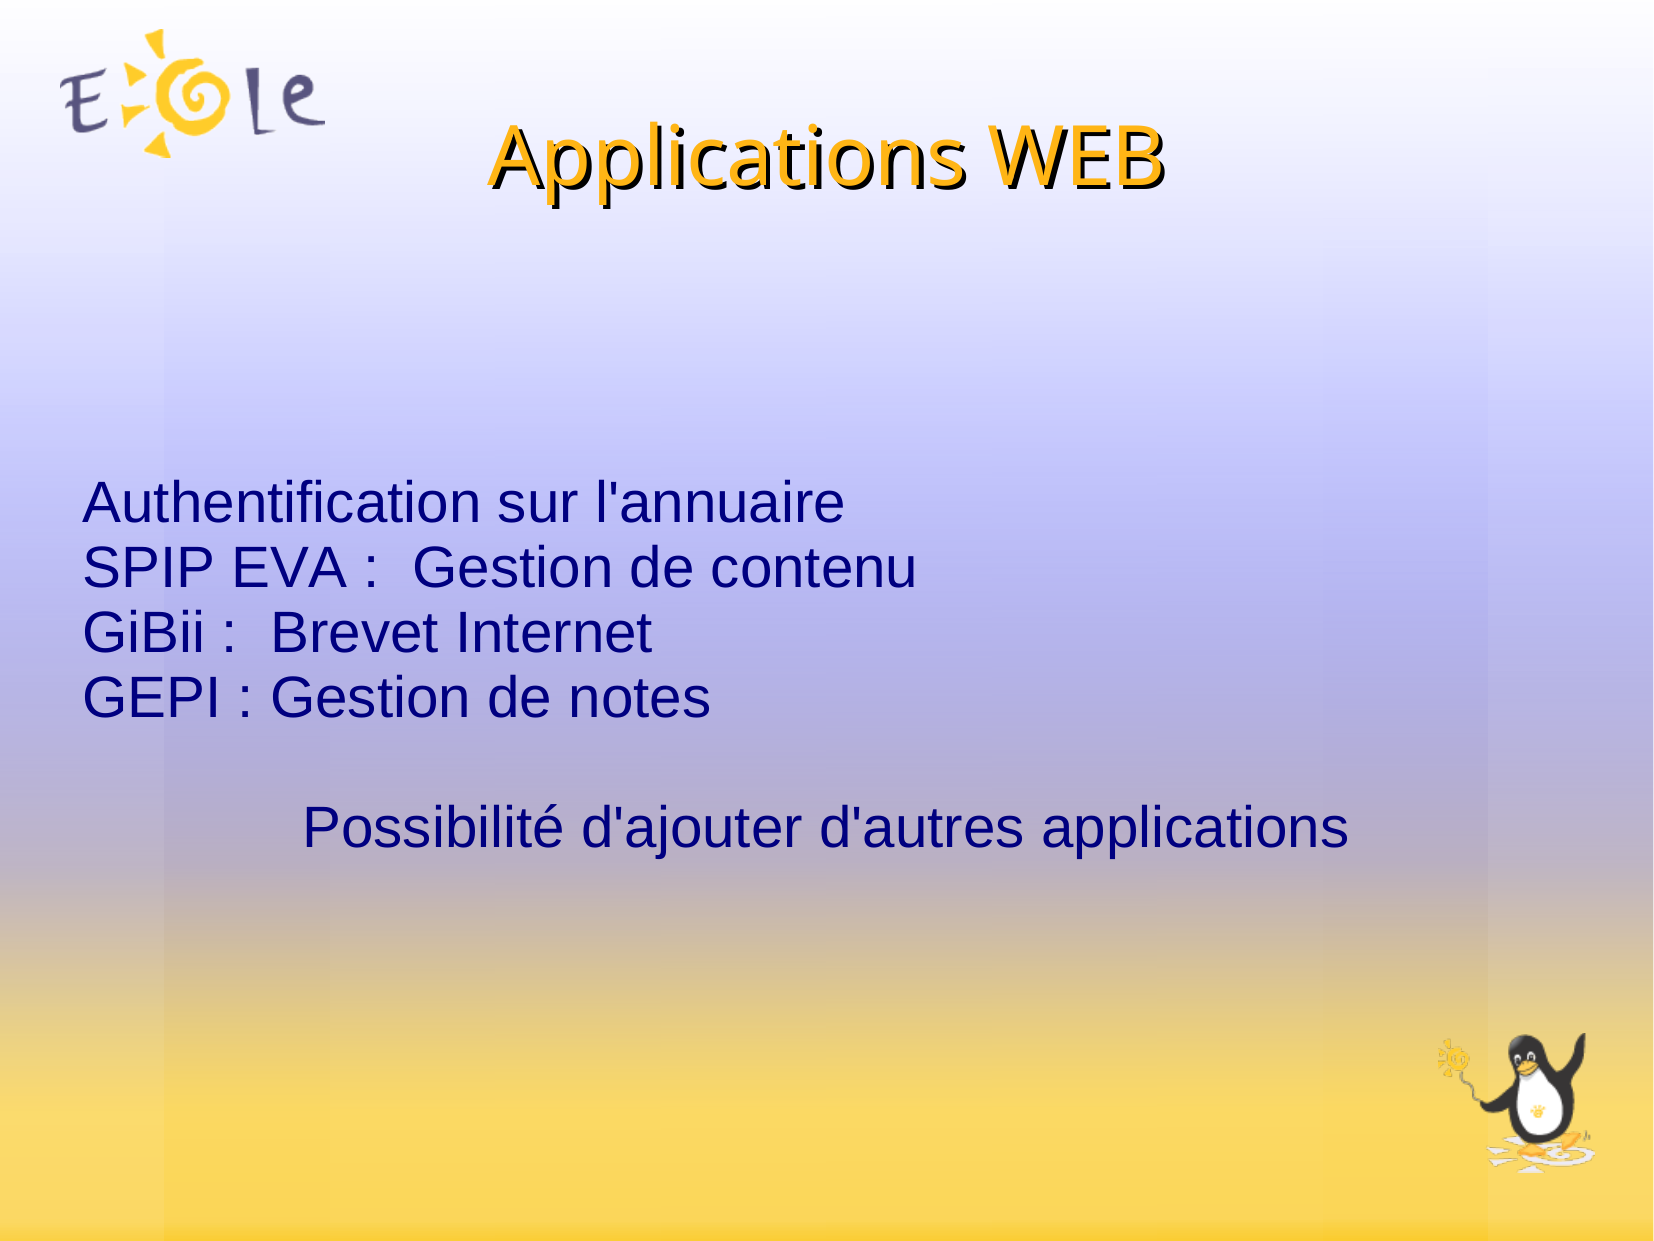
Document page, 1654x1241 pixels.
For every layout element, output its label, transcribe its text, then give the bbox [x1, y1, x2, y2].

text_box Authentification sur l'annuaire SPIP EVA : Gestion de contenu GiBii : Brevet Internet GEPI : Gestion de notes Possibilité d'ajouter d'autres applications [82, 265, 1571, 1063]
picture [0, 0, 1654, 1241]
title Applications WEB [82, 49, 1571, 257]
